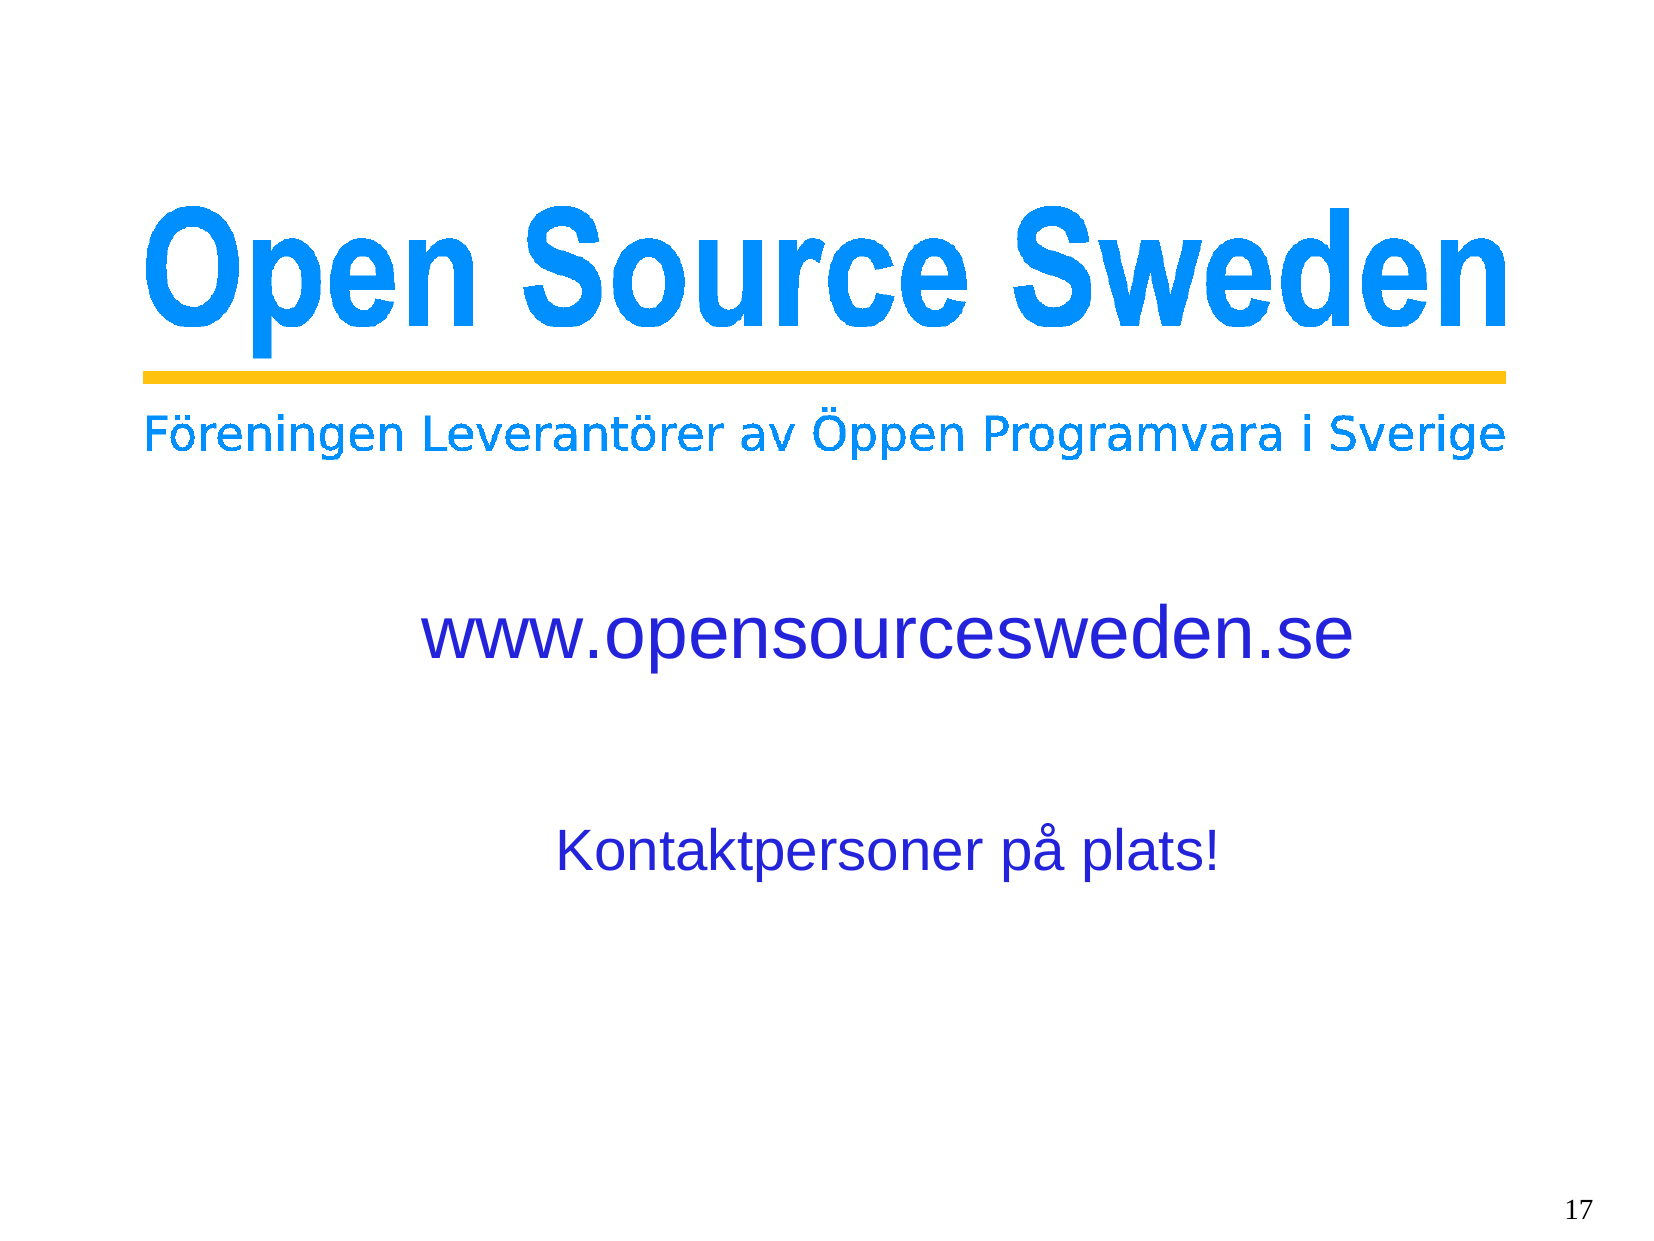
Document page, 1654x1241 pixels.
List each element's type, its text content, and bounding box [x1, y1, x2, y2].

list www.opensourcesweden.se Kontaktpersoner på plats! [147, 501, 1559, 883]
picture [143, 206, 1506, 460]
